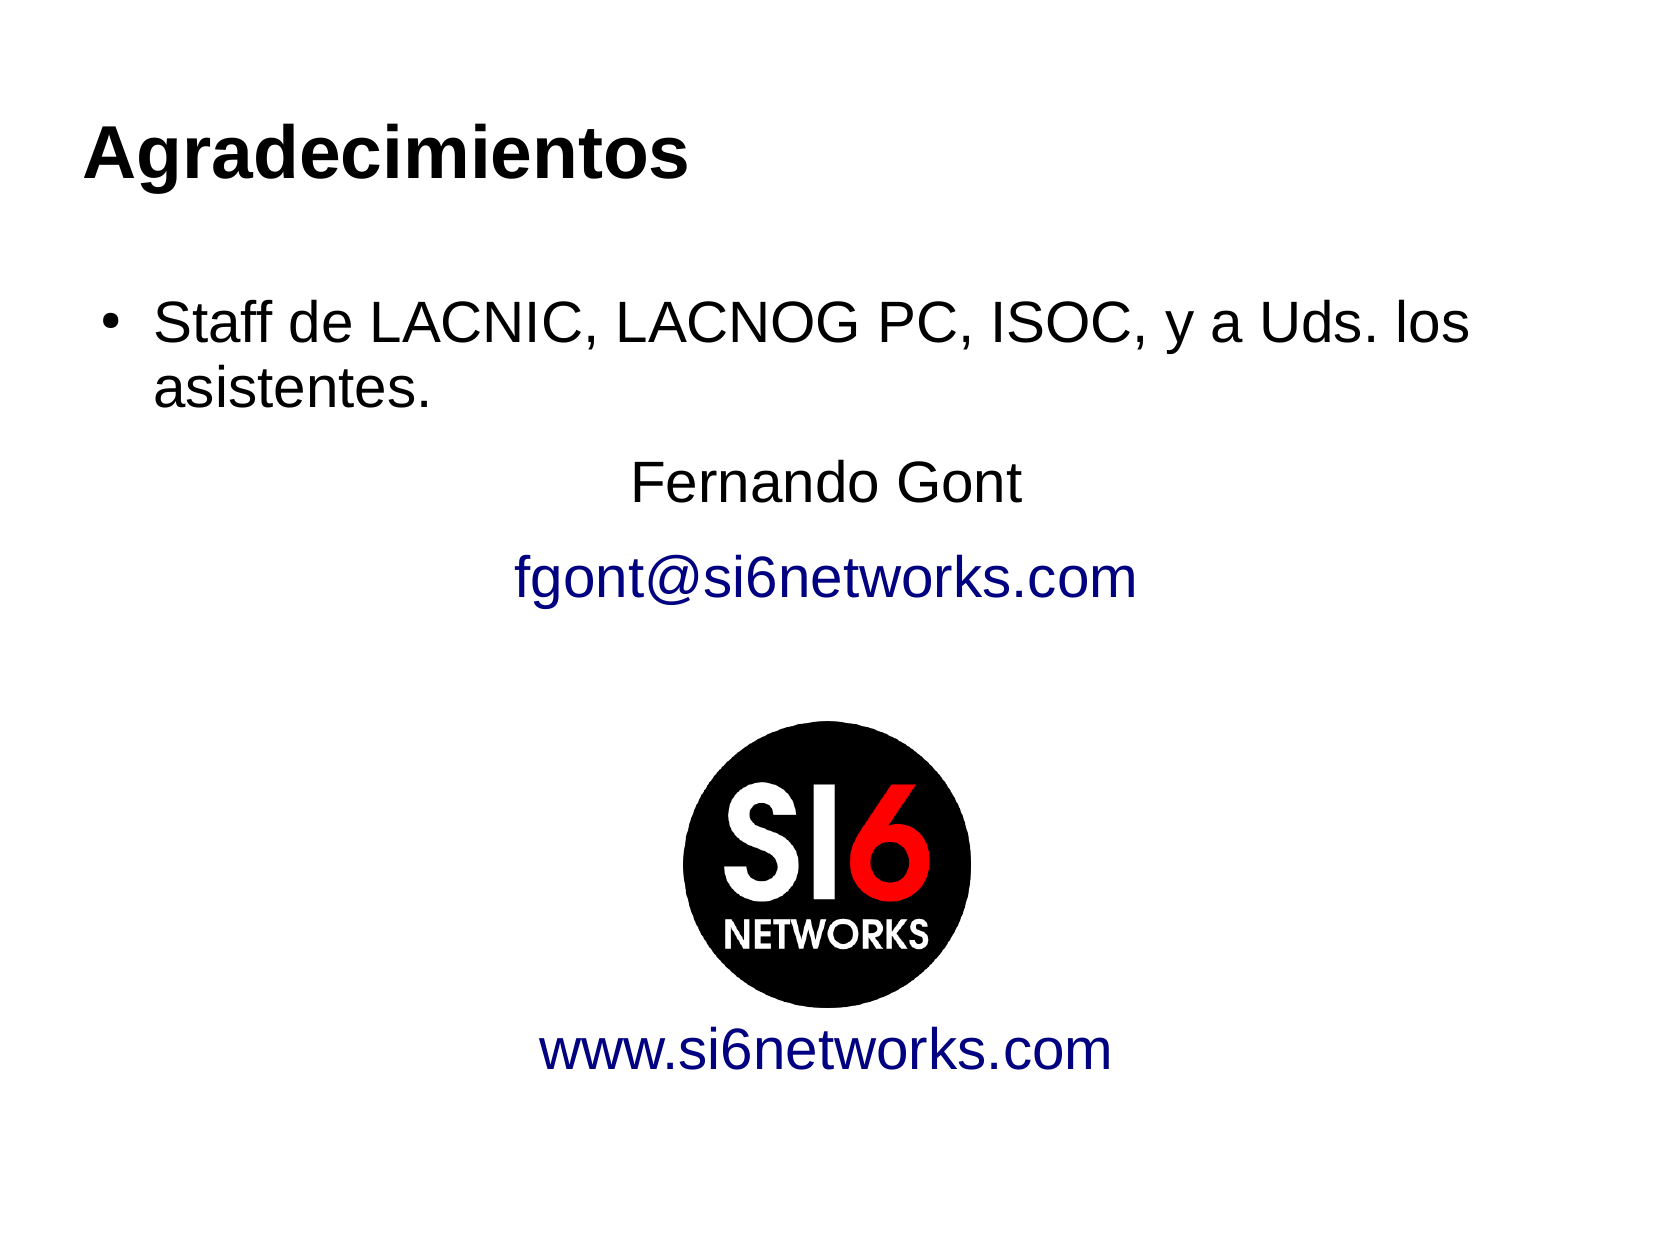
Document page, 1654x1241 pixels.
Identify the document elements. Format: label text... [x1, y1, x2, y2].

picture [683, 721, 971, 1008]
list Staff de LACNIC, LACNOG PC, ISOC, y a Uds. los asistentes. Fernando Gont fgont@si6networks.com www.si6networks.com [82, 290, 1571, 1109]
title Agradecimientos [82, 49, 1571, 257]
